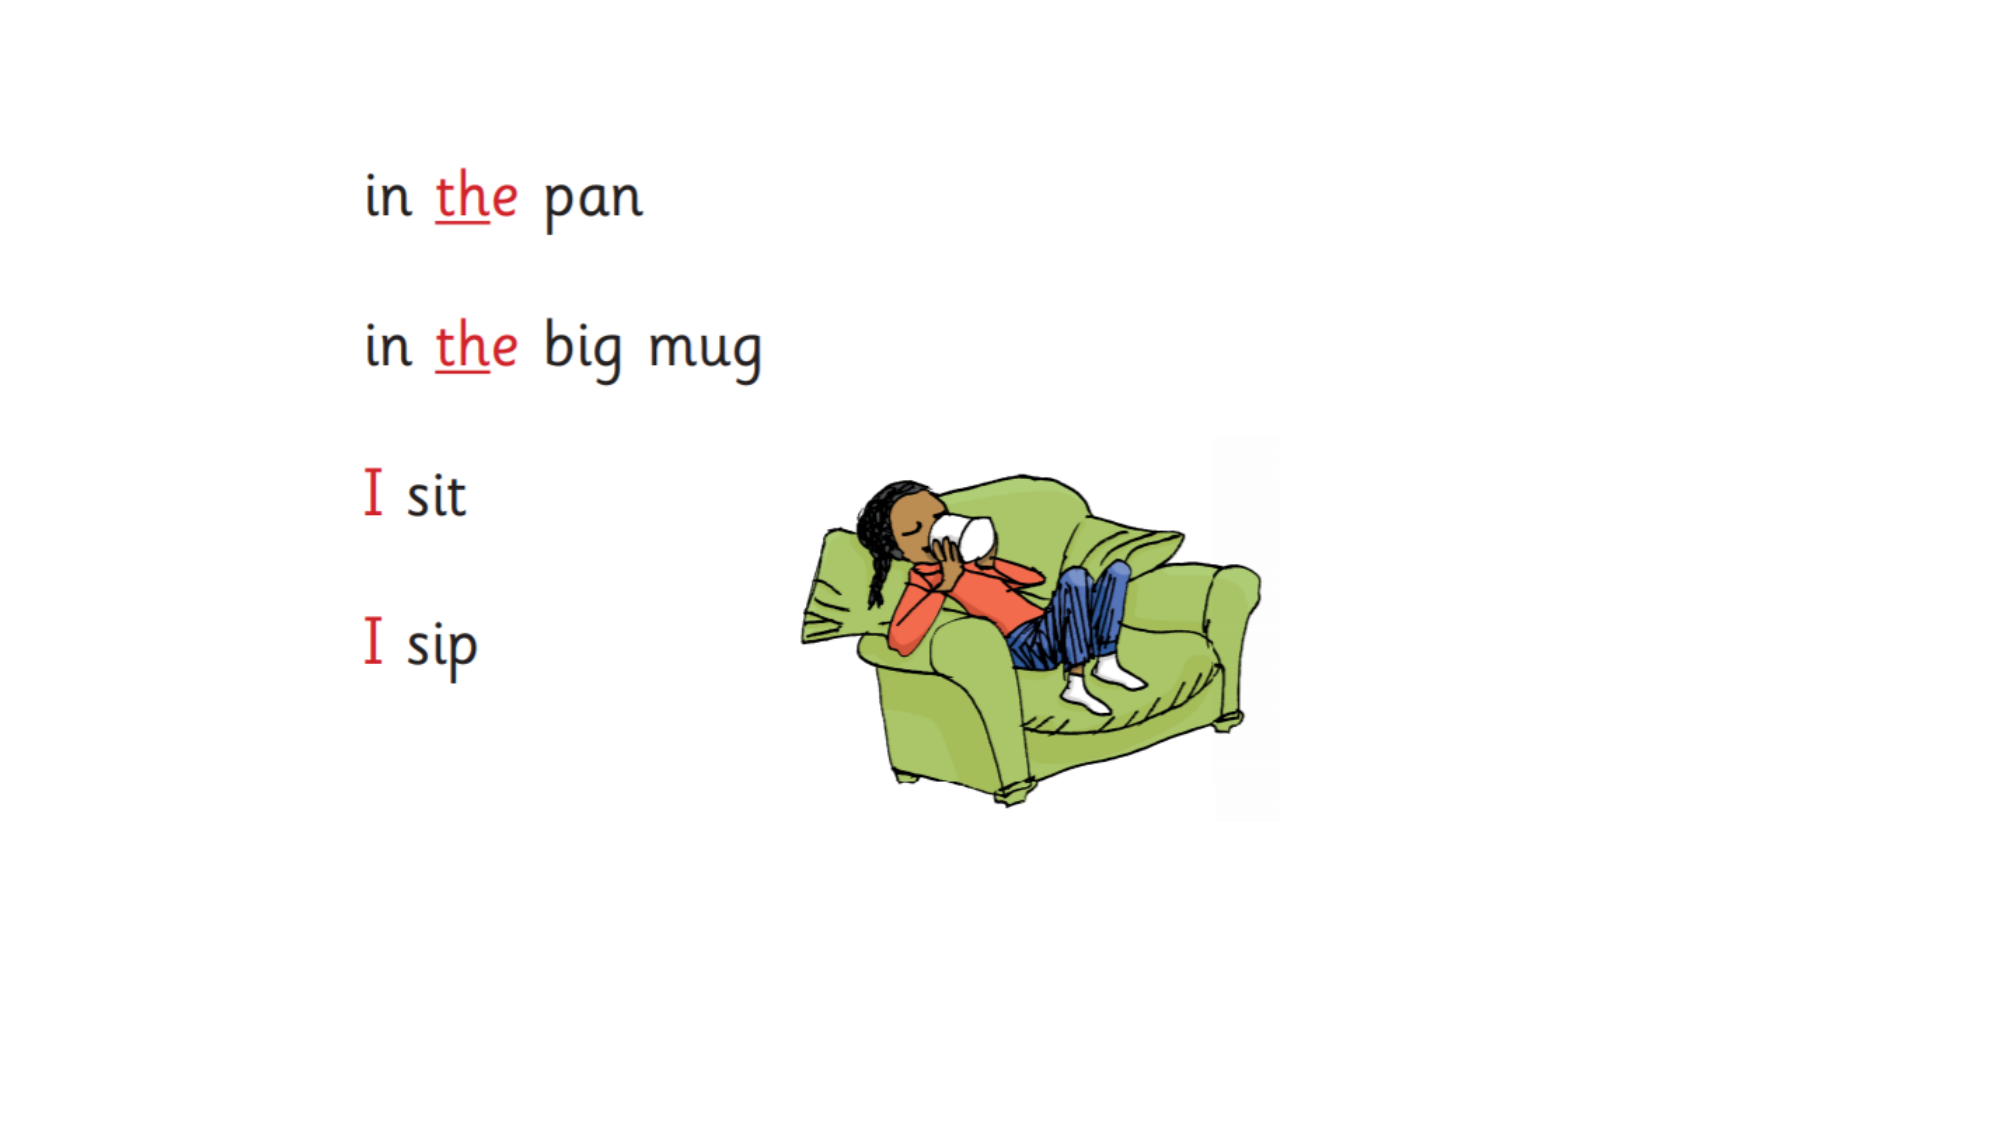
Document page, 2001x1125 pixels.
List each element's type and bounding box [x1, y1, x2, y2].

picture [313, 123, 1318, 821]
